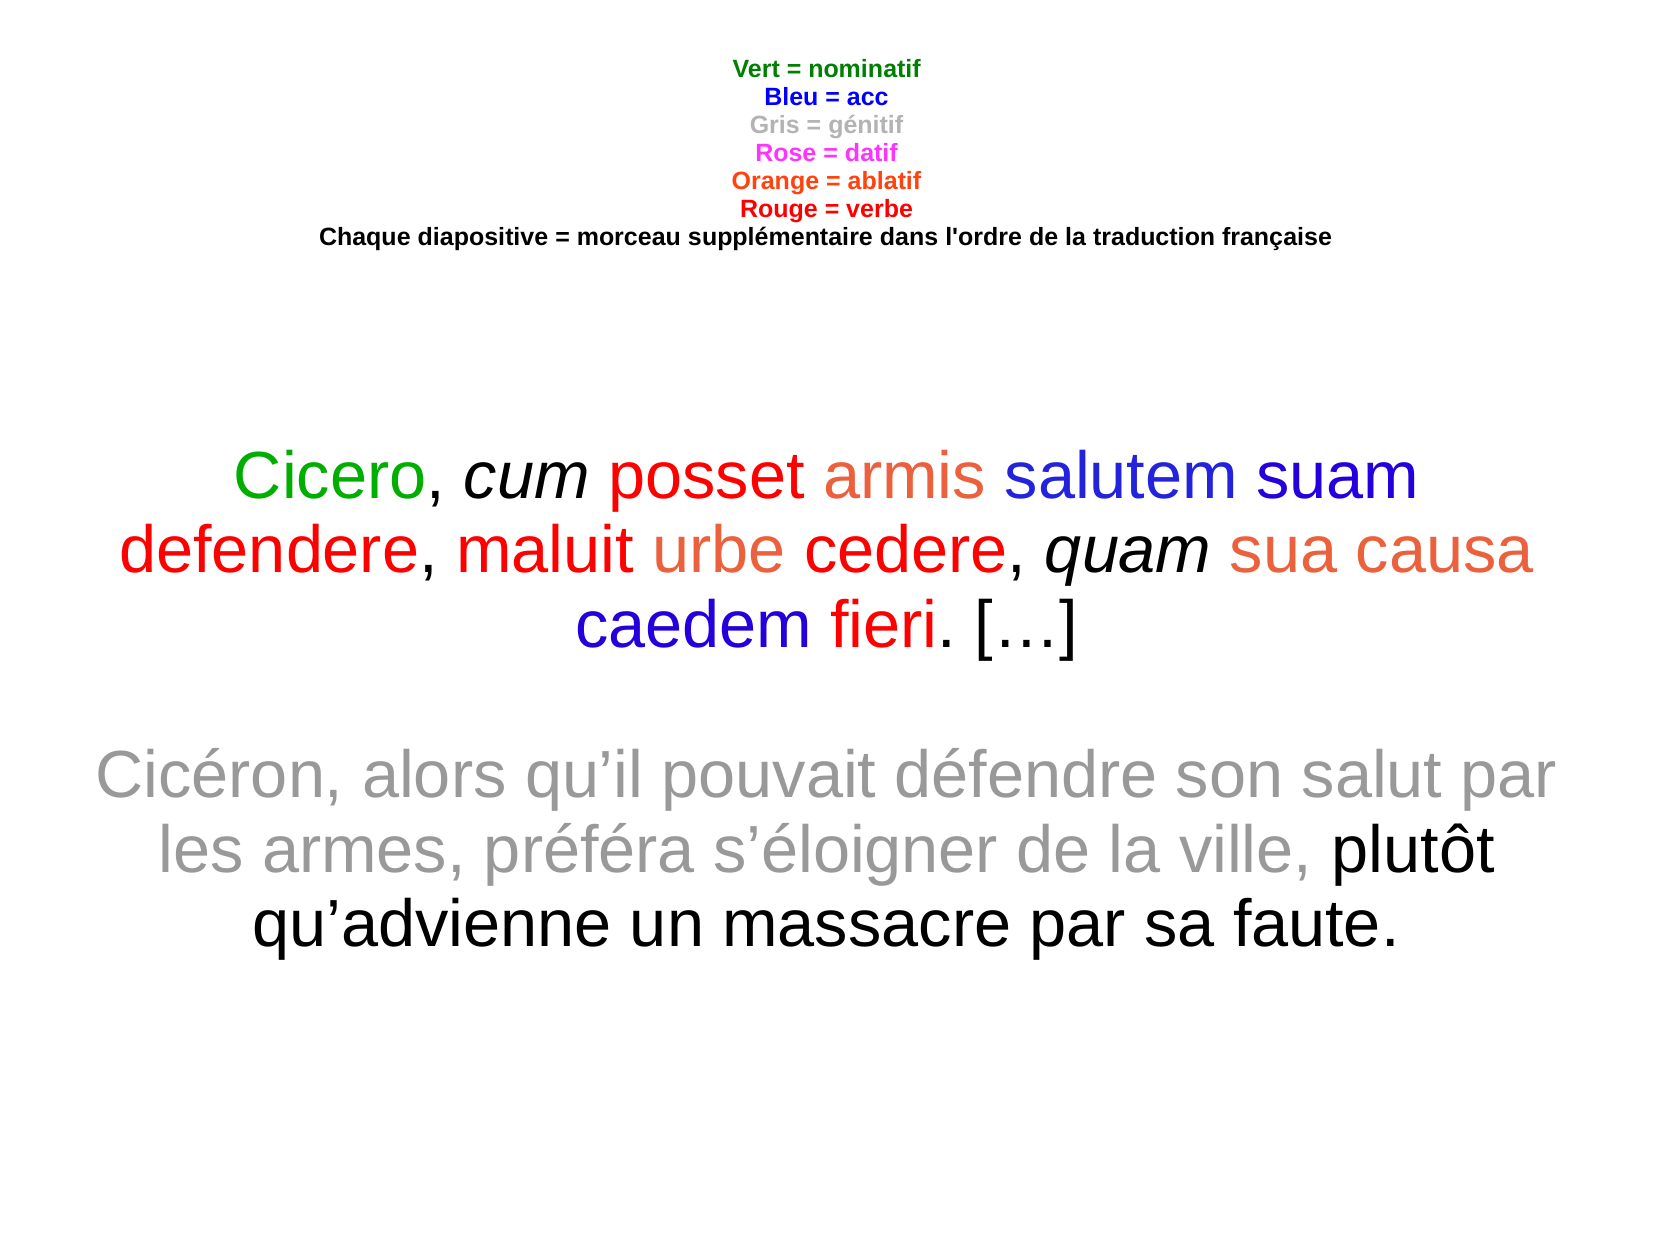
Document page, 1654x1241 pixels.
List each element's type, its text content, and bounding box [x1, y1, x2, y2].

subtitle Cicero, cum posset armis salutem suam defendere, maluit urbe cedere, quam sua causa caedem fieri. […] Cicéron, alors qu’il pouvait défendre son salut par les armes, préféra s’éloigner de la ville, plutôt qu’advienne un massacre par sa faute. [82, 290, 1571, 1109]
title Vert = nominatif Bleu = acc Gris = génitif Rose = datif Orange = ablatif Rouge = verbe Chaque diapositive = morceau supplémentaire dans l'ordre de la traduction française [82, 49, 1571, 257]
